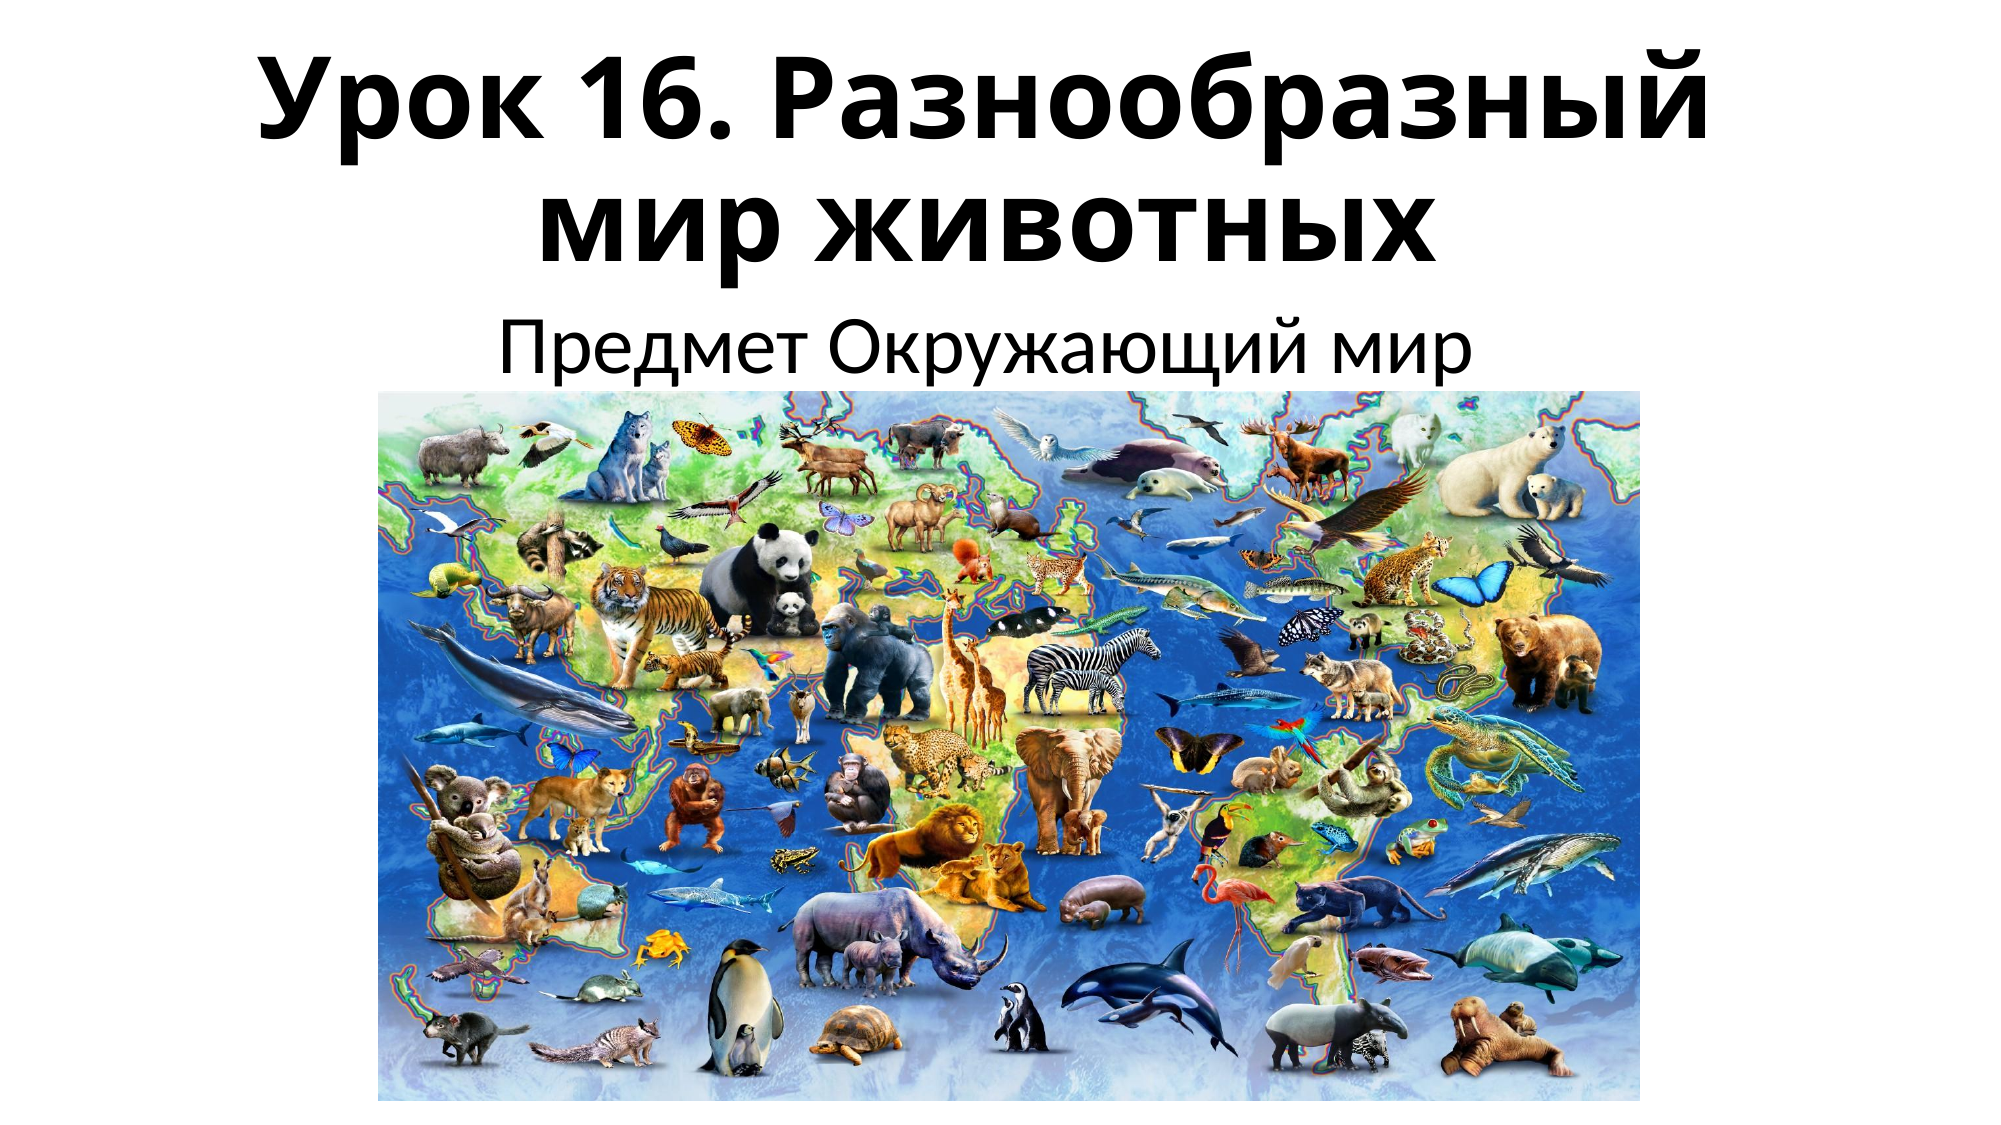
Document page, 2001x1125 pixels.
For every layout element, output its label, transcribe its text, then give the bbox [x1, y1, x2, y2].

title Урок 16. Разнообразный мир животных [236, 0, 1737, 293]
picture [378, 391, 1640, 1101]
subtitle Предмет Окружающий мир [236, 293, 1737, 427]
